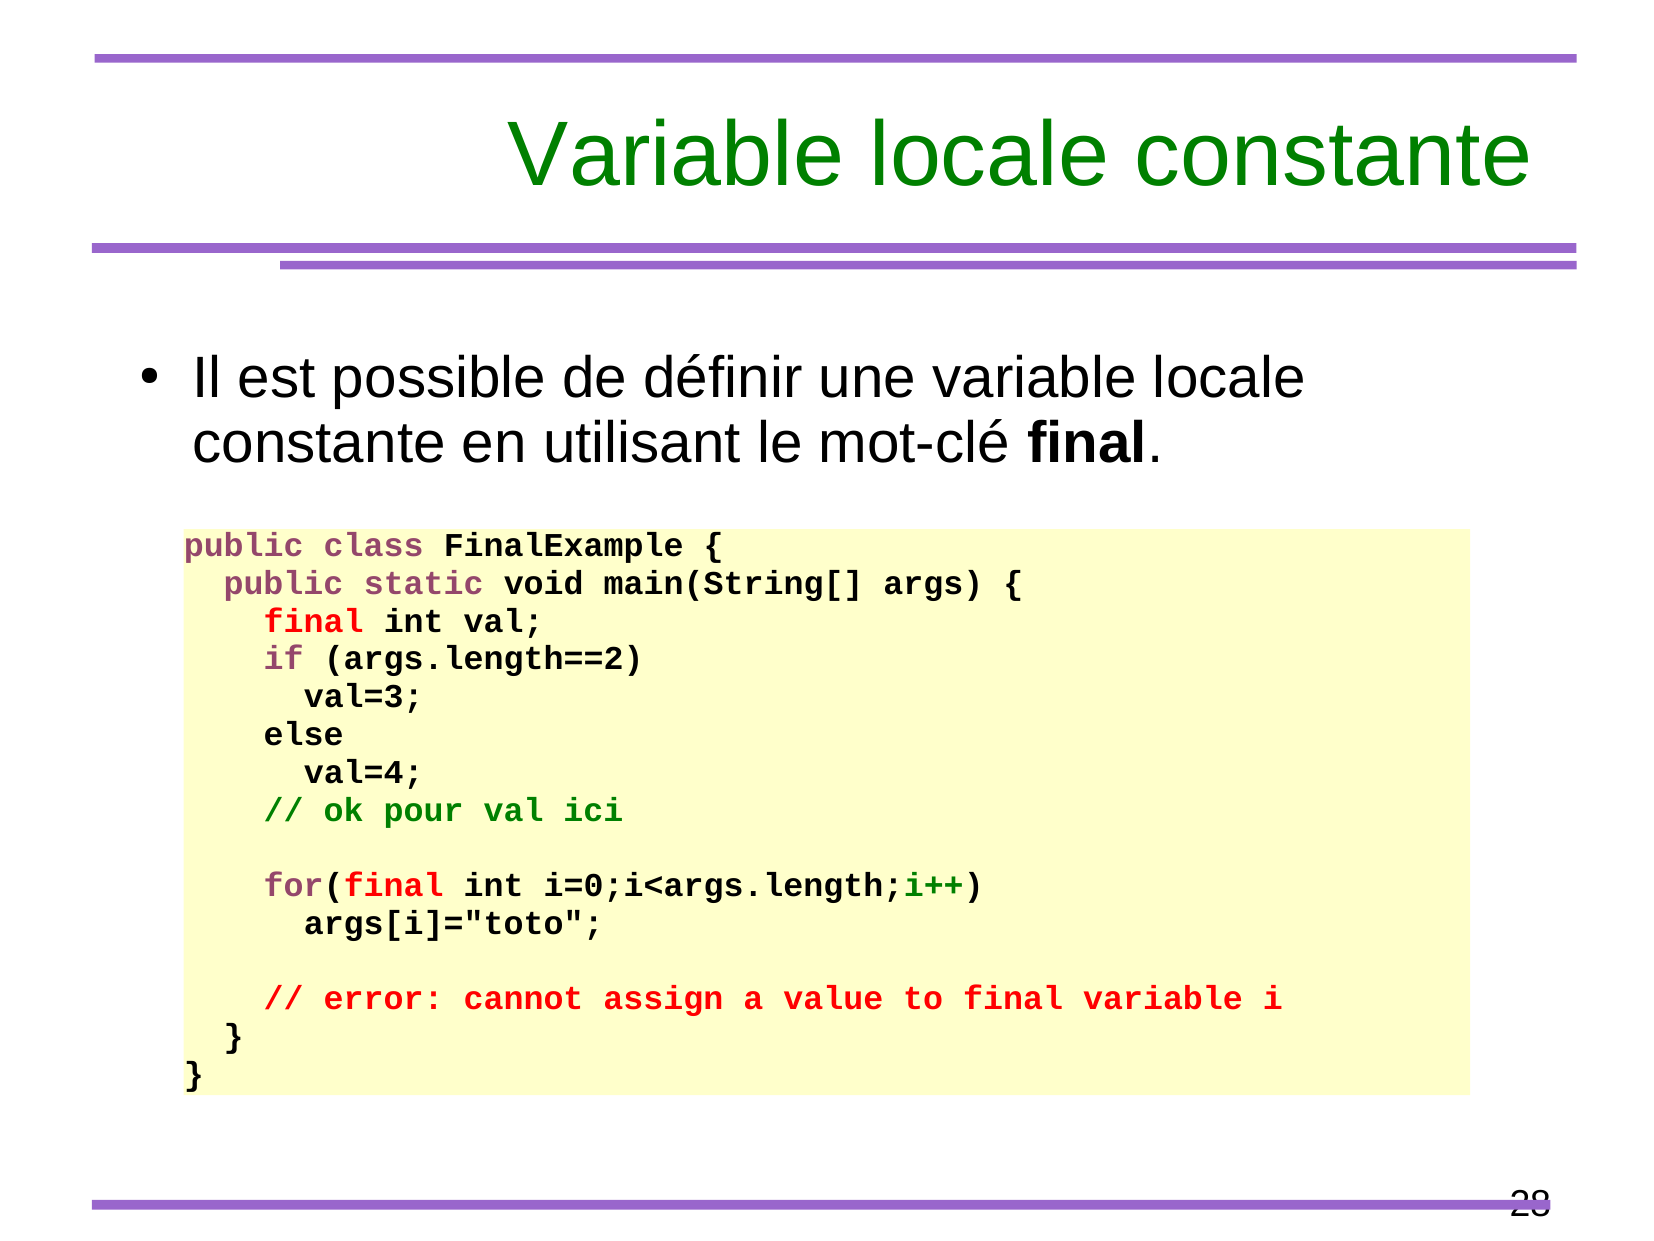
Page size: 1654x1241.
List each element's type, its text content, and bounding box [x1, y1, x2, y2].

text_box public class FinalExample { public static void main(String[] args) { final int val; if (args.length==2) val=3; else val=4; // ok pour val ici for(final int i=0;i<args.length;i++) args[i]="toto"; // error: cannot assign a value to final variable i } } [183, 529, 1471, 1096]
list Il est possible de définir une variable locale constante en utilisant le mot-clé final. [121, 344, 1534, 524]
title Variable locale constante [121, 49, 1534, 257]
